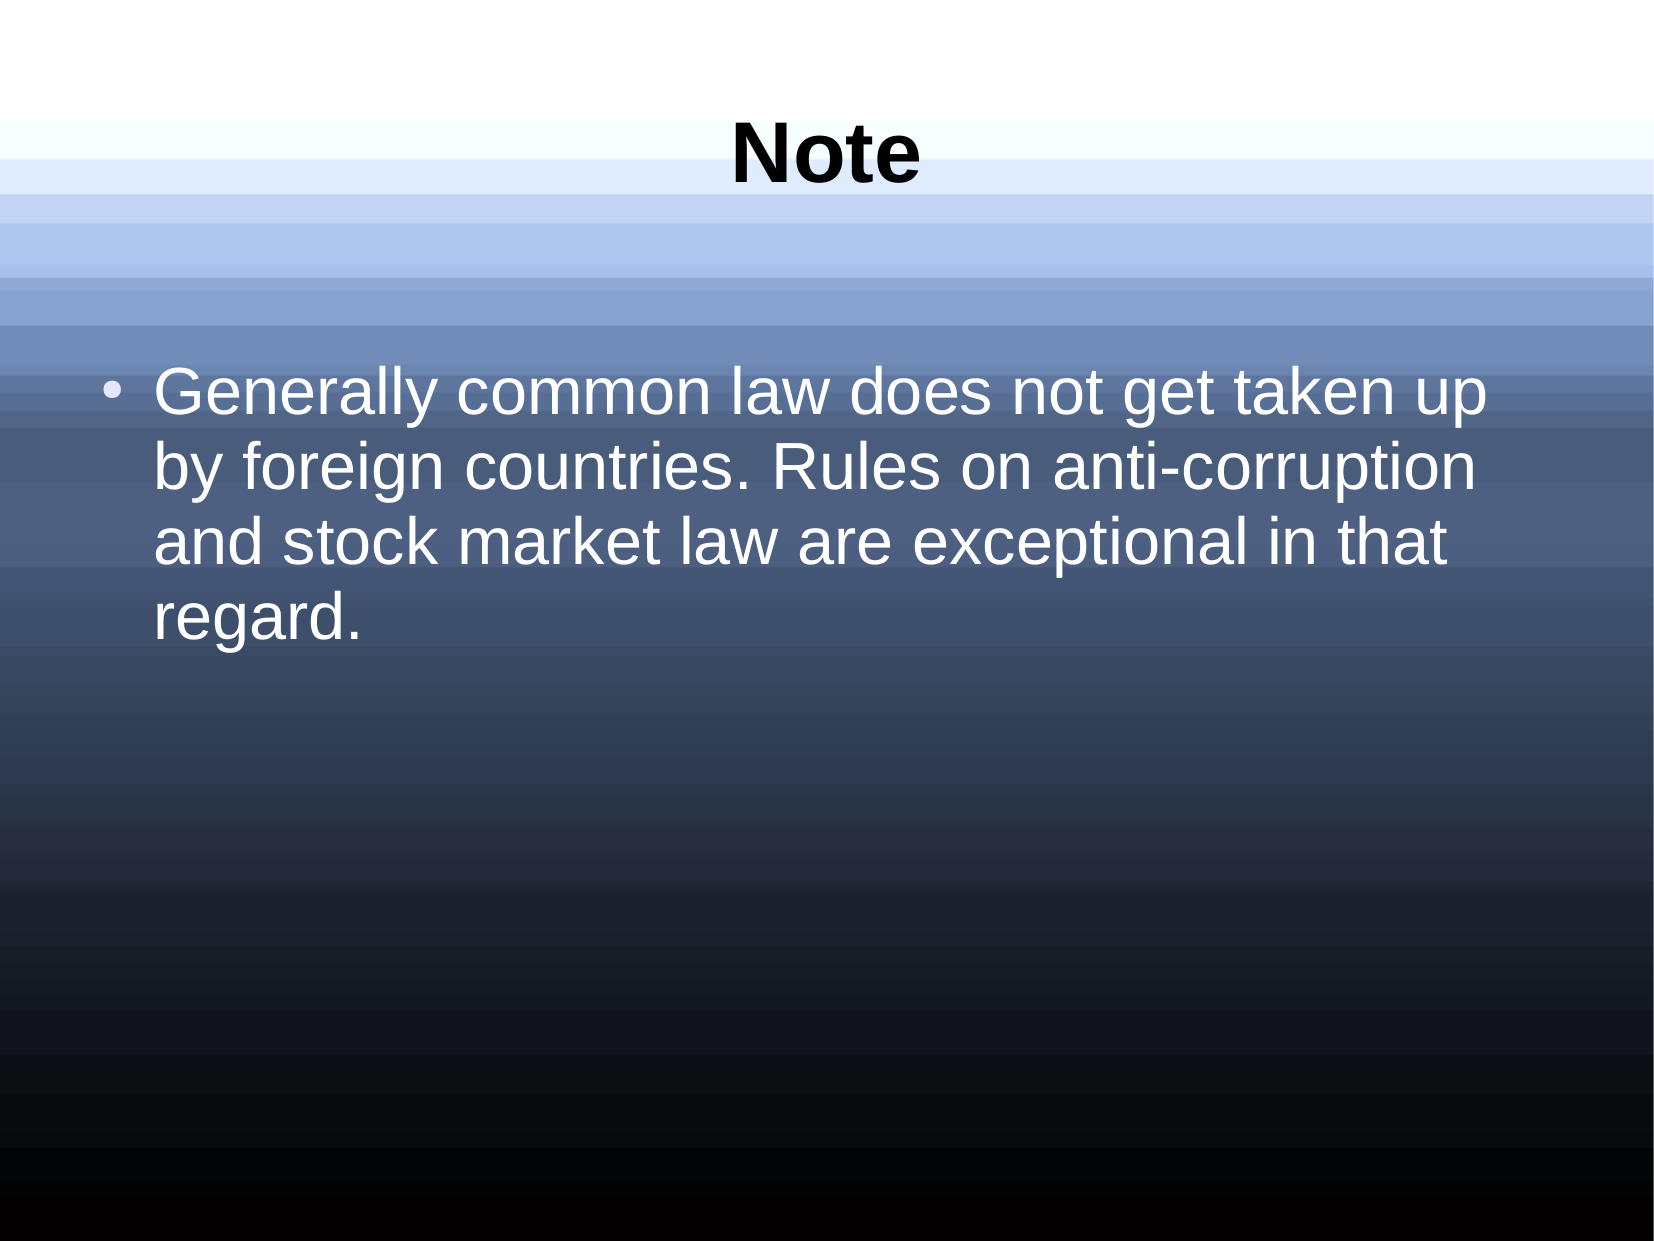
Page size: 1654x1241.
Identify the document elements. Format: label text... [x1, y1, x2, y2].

picture [0, 0, 1654, 1241]
list Generally common law does not get taken up by foreign countries. Rules on anti-corruption and stock market law are exceptional in that regard. [82, 354, 1571, 1109]
title Note [82, 49, 1571, 257]
